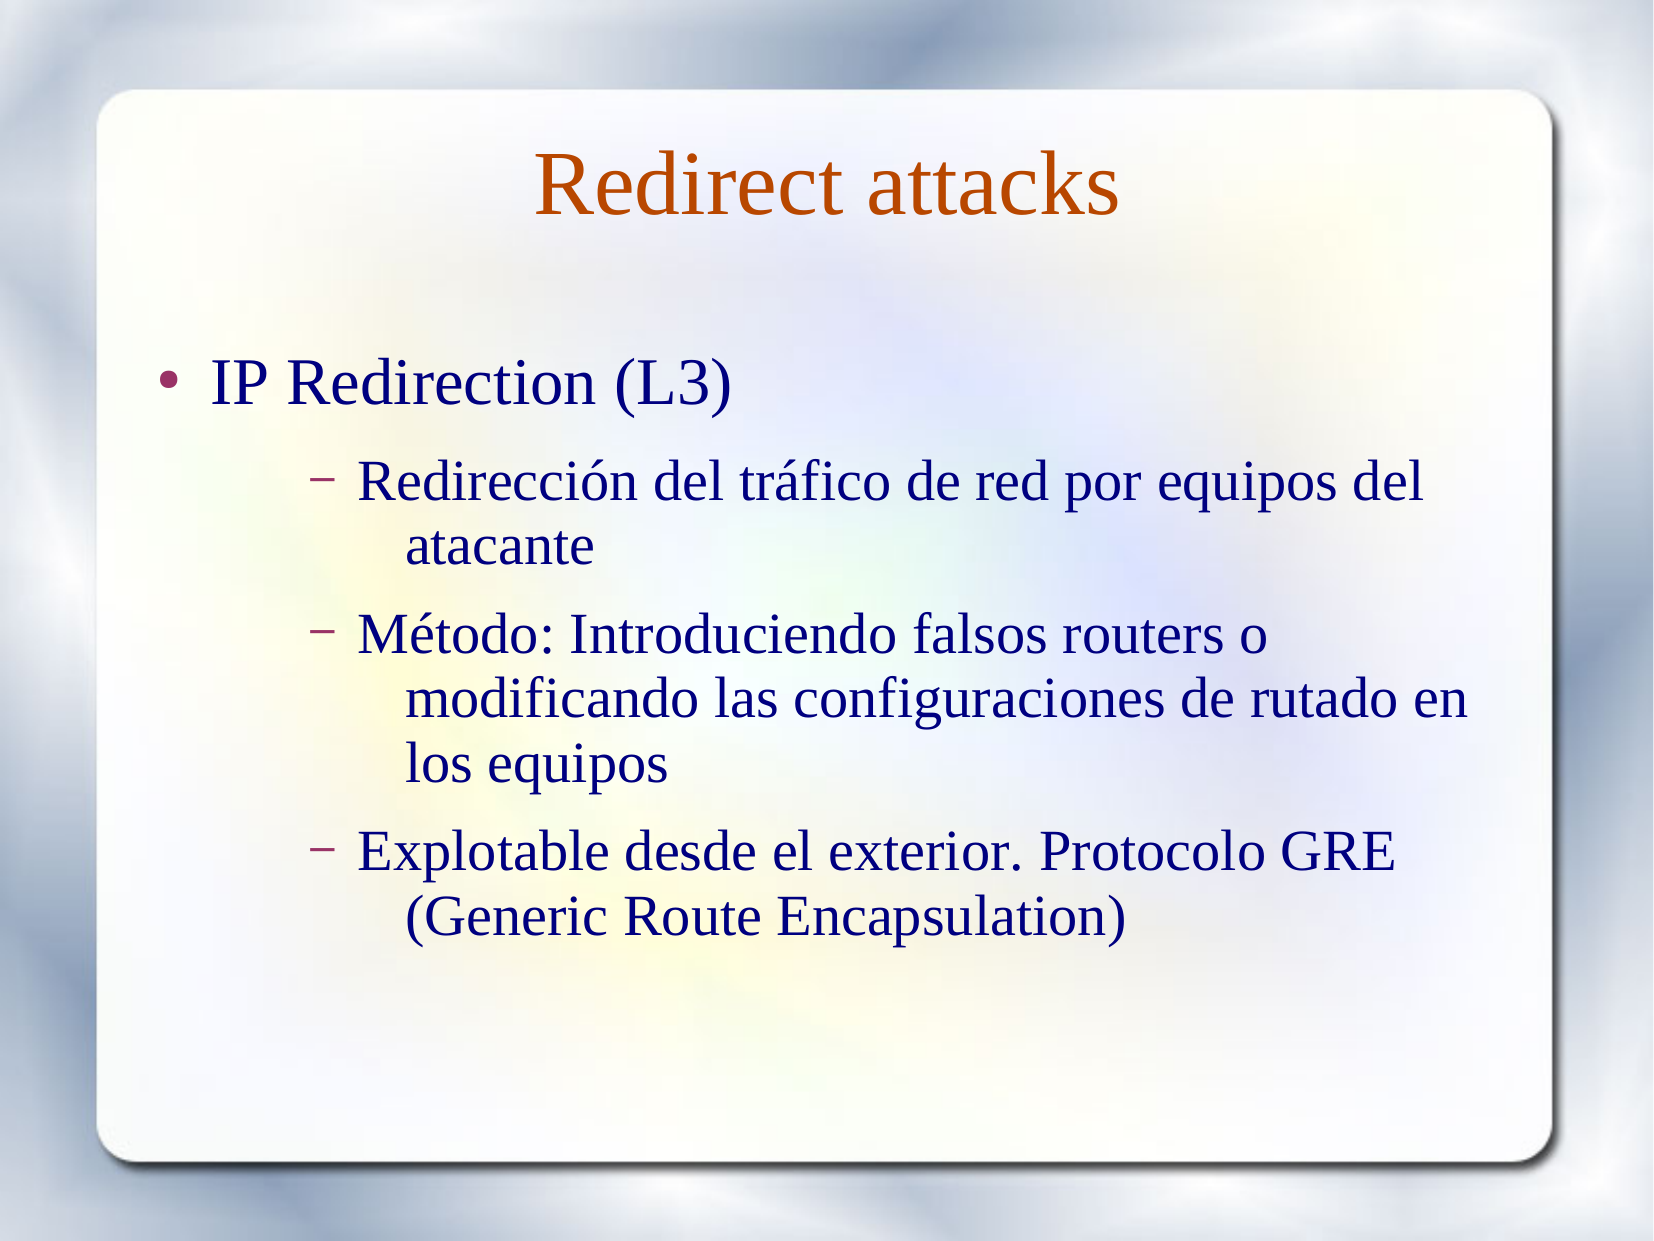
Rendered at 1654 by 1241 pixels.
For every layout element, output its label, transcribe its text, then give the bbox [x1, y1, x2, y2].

list IP Redirection (L3) Redirección del tráfico de red por equipos del atacante Método: Introduciendo falsos routers o modificando las configuraciones de rutado en los equipos Explotable desde el exterior. Protocolo GRE (Generic Route Encapsulation) [121, 344, 1534, 1149]
title Redirect attacks [121, 132, 1534, 235]
picture [0, 0, 1654, 1241]
